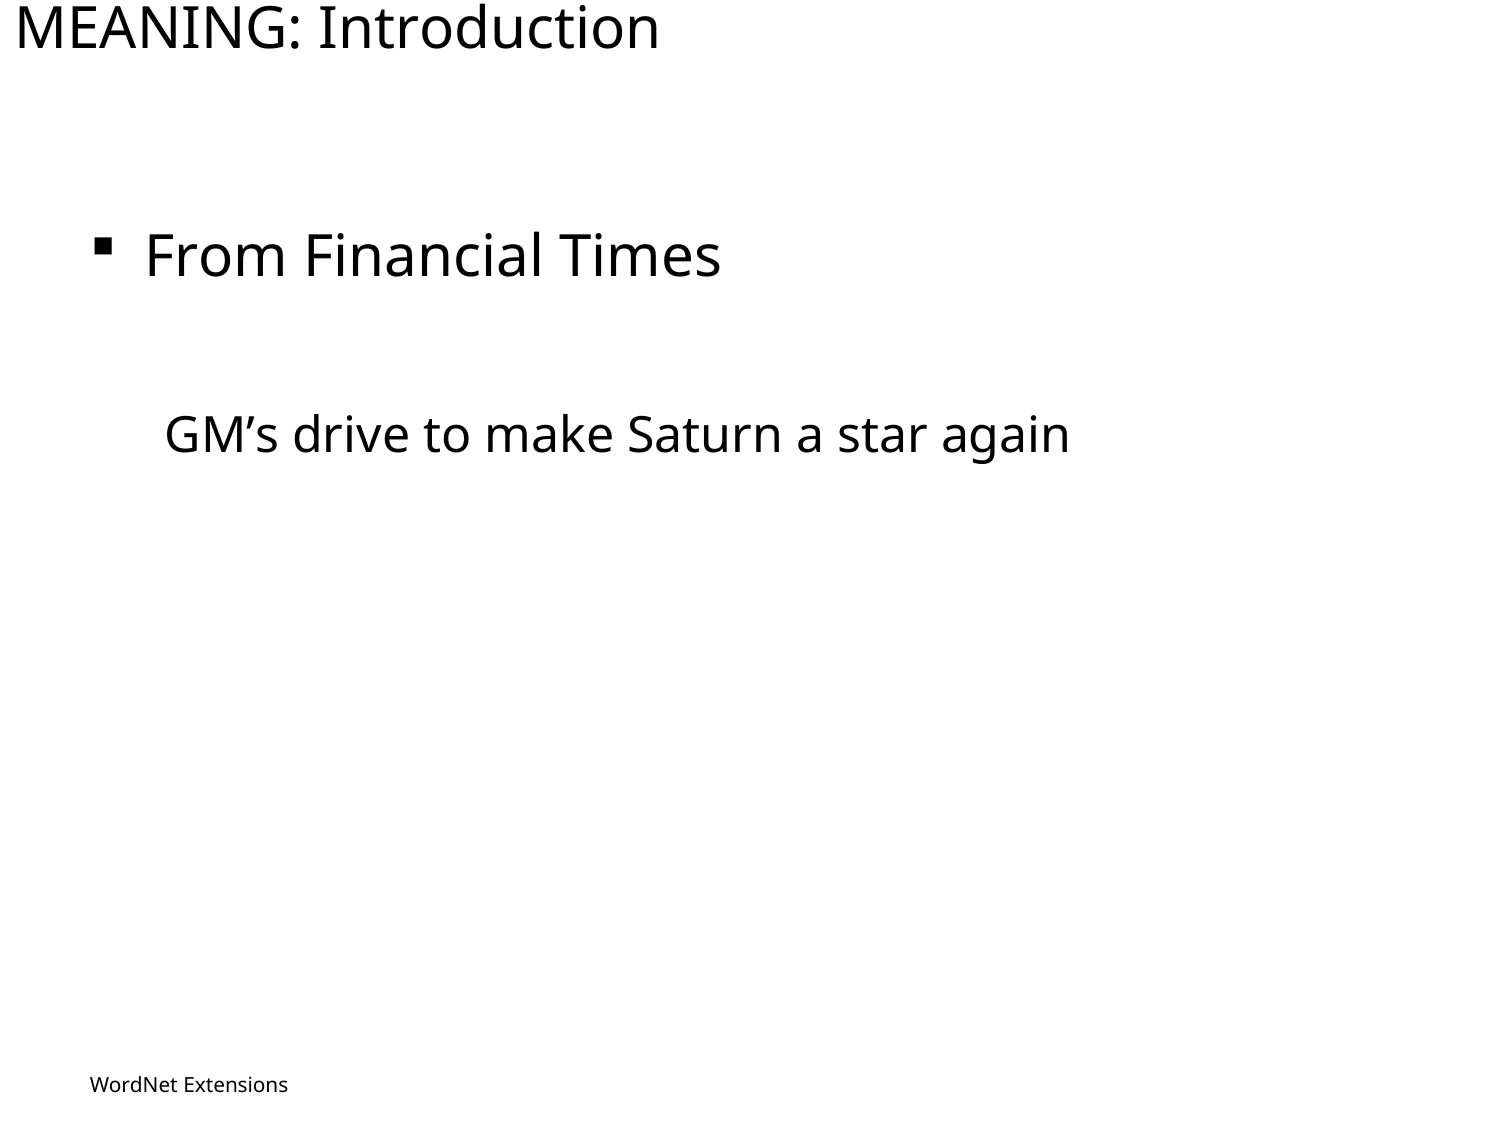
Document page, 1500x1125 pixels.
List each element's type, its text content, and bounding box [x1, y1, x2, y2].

title MEANING: Introduction [0, 0, 1500, 70]
list From Financial Times GM’s drive to make Saturn a star again [75, 112, 1438, 1001]
